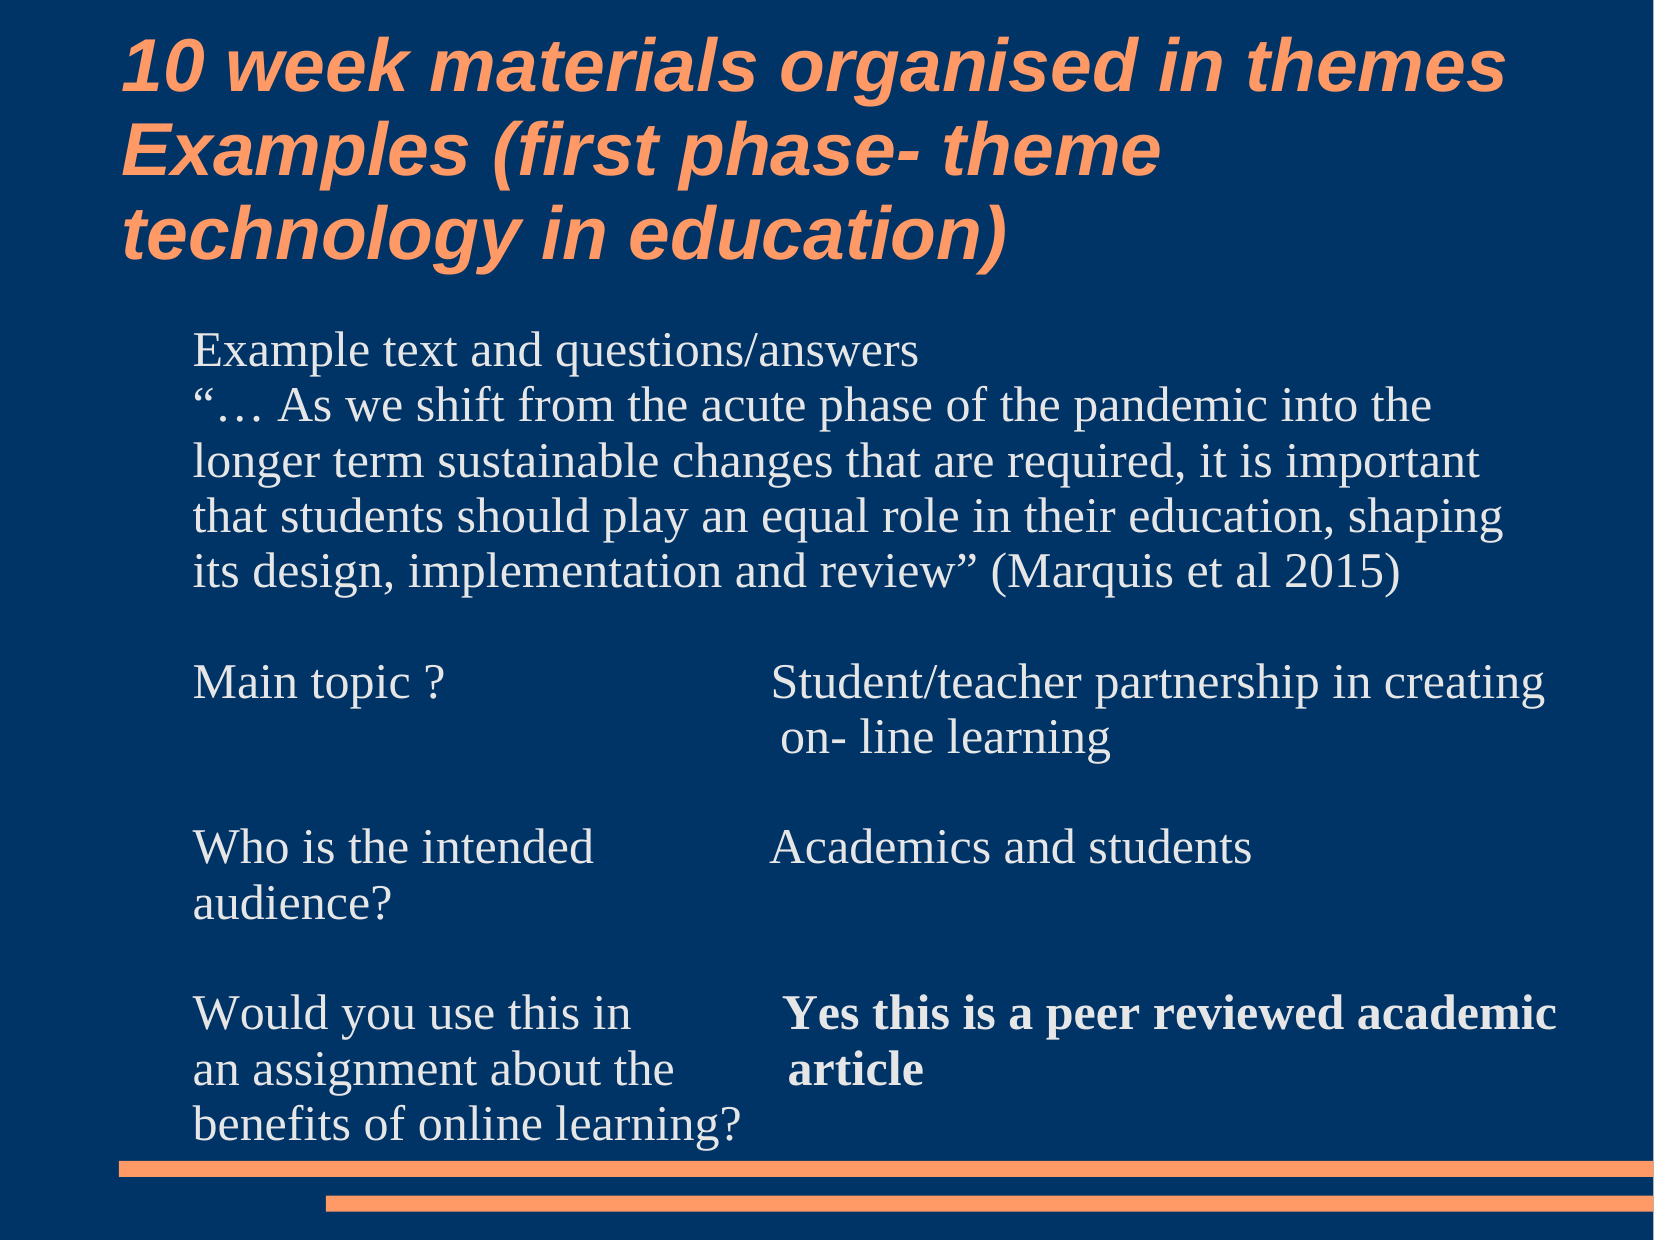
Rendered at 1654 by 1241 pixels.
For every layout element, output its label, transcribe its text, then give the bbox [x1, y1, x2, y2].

list Example text and questions/answers “… As we shift from the acute phase of the pandemic into the longer term sustainable changes that are required, it is important that students should play an equal role in their education, shaping its design, implementation and review” (Marquis et al 2015) Main topic ? Student/teacher partnership in creating on- line learning Who is the intended Academics and students audience? Would you use this in Yes this is a peer reviewed academic an assignment about the article benefits of online learning? [121, 322, 1561, 1168]
title 10 week materials organised in themes Examples (first phase- theme technology in education) [121, 23, 1534, 276]
